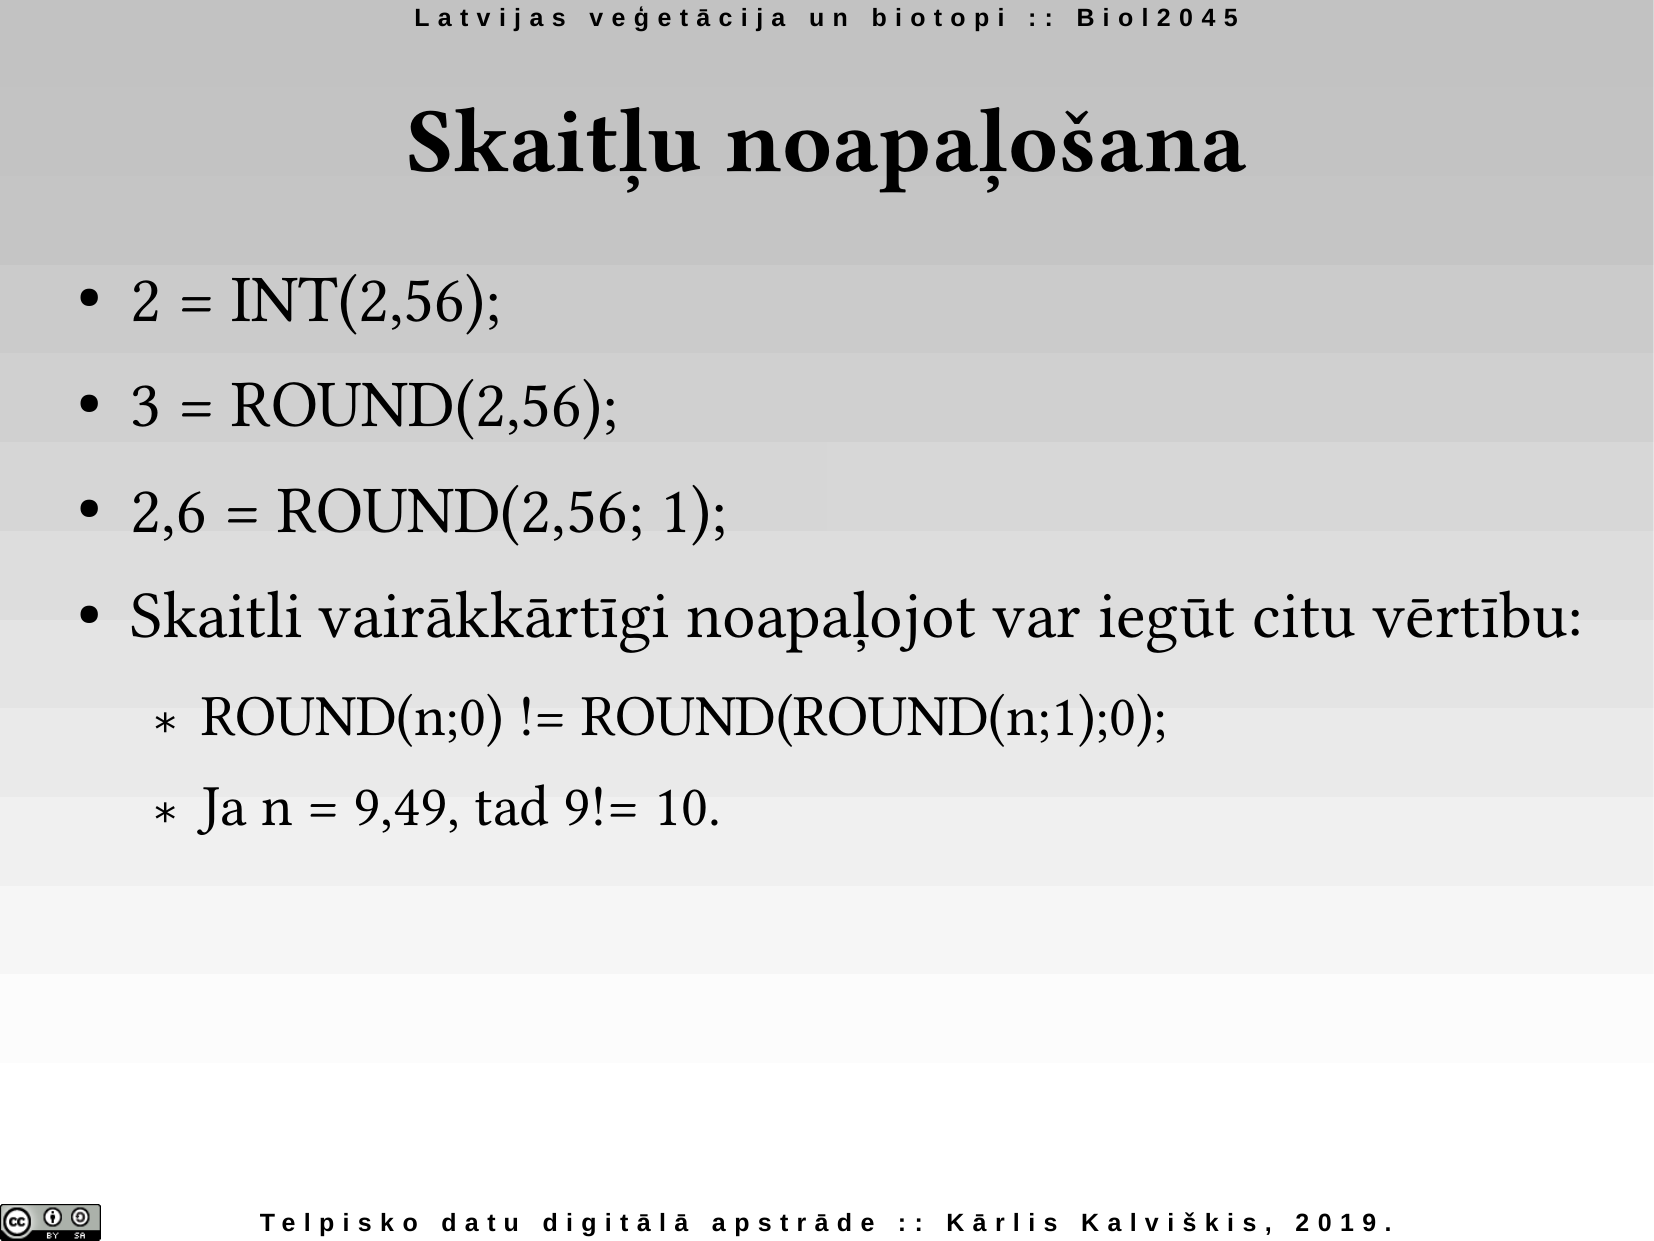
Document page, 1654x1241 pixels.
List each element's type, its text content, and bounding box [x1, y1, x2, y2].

title Skaitļu noapaļošana [59, 37, 1596, 246]
list 2 = INT(2,56); 3 = ROUND(2,56); 2,6 = ROUND(2,56; 1); Skaitli vairākkārtīgi noapaļojot var iegūt citu vērtību: ROUND(n;0) != ROUND(ROUND(n;1);0); Ja n = 9,49, tad 9!= 10. [59, 261, 1596, 981]
picture [0, 0, 1654, 1241]
